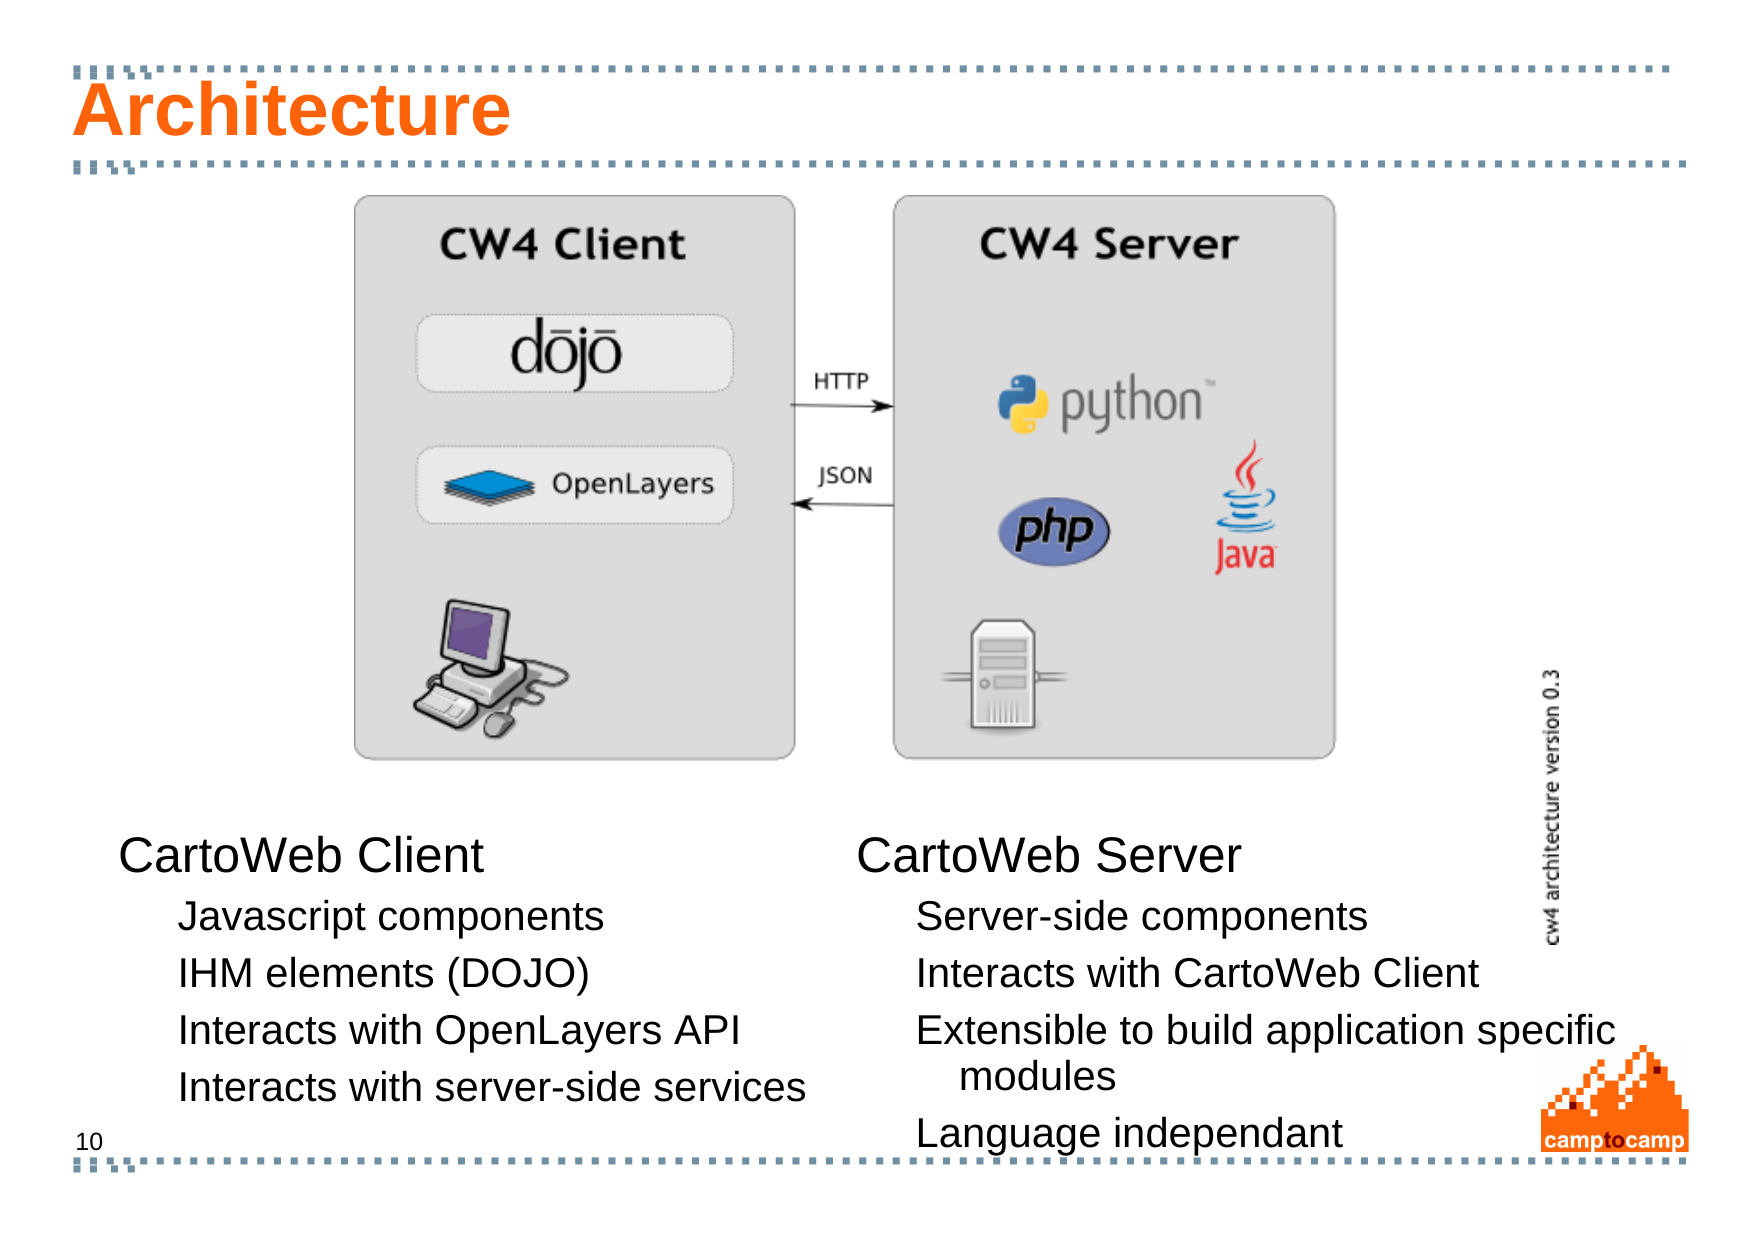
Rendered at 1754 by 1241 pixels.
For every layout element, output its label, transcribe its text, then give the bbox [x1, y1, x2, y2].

picture [1618, 1045, 1689, 1152]
title Architecture [71, 67, 1689, 152]
list CartoWeb Server Server-side components Interacts with CartoWeb Client Extensible to build application specific modules Language independant [856, 826, 1618, 1161]
list CartoWeb Client Javascript components IHM elements (DOJO) Interacts with OpenLayers API Interacts with server-side services [118, 826, 856, 1111]
picture [354, 195, 1559, 826]
